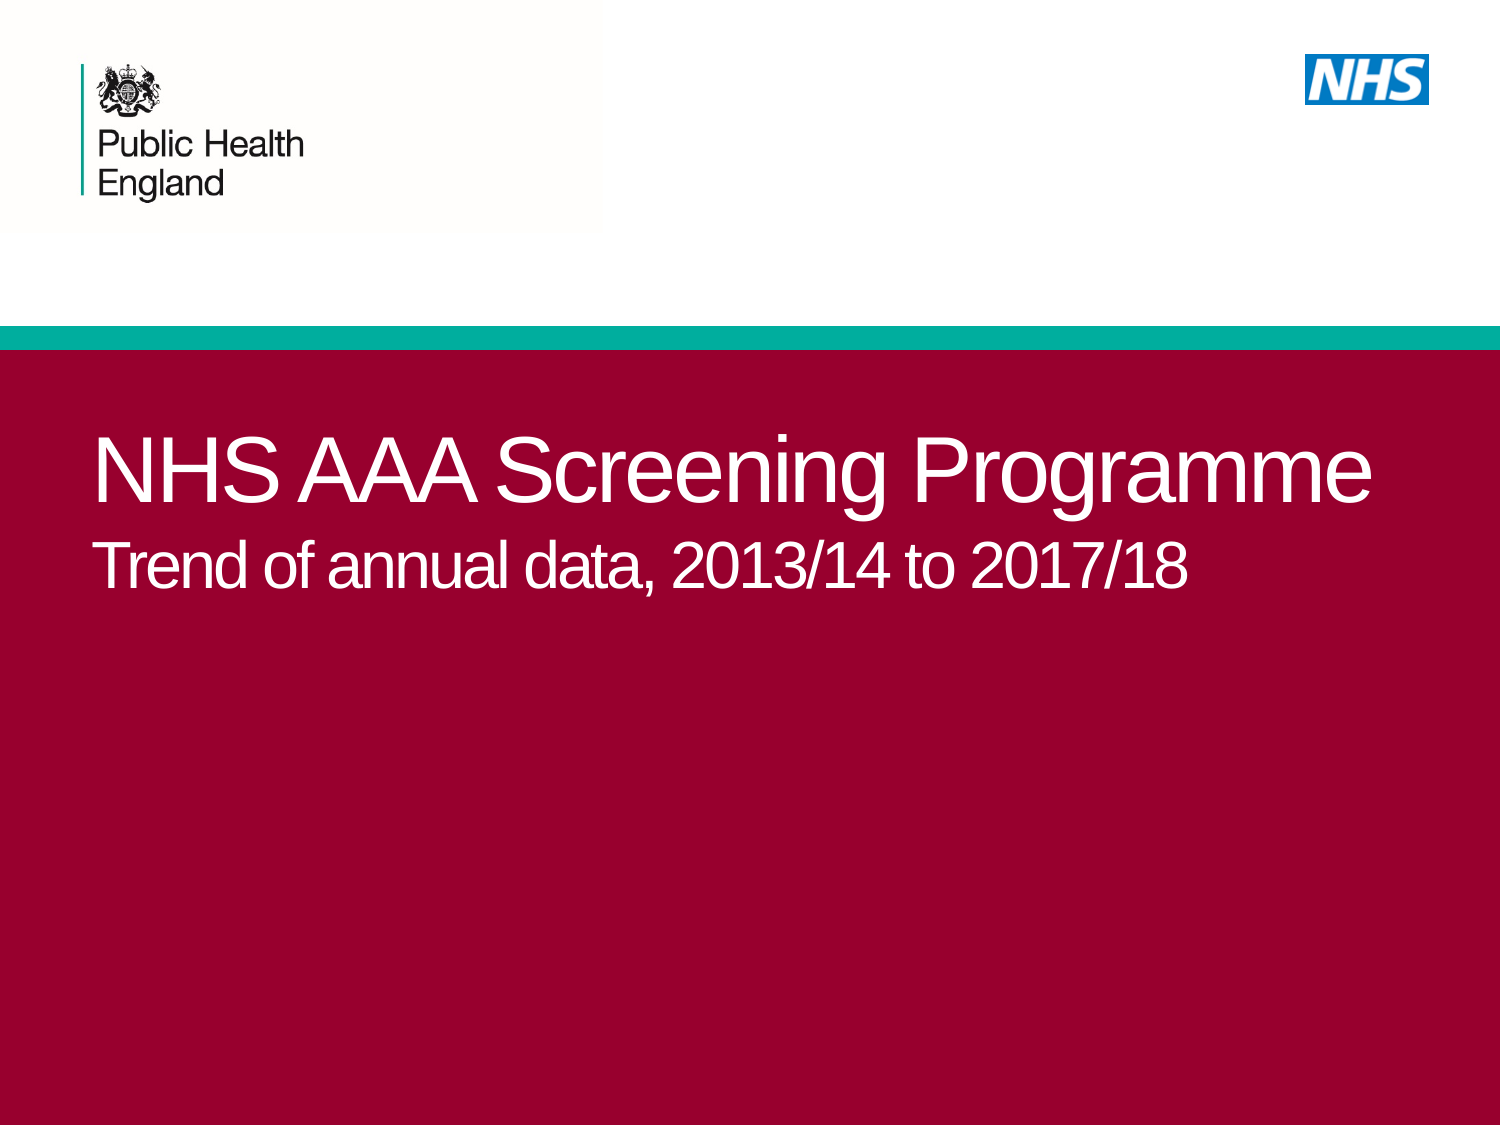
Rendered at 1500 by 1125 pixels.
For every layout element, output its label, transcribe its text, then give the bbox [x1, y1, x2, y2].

title NHS AAA Screening Programme Trend of annual data, 2013/14 to 2017/18 [91, 408, 1412, 692]
